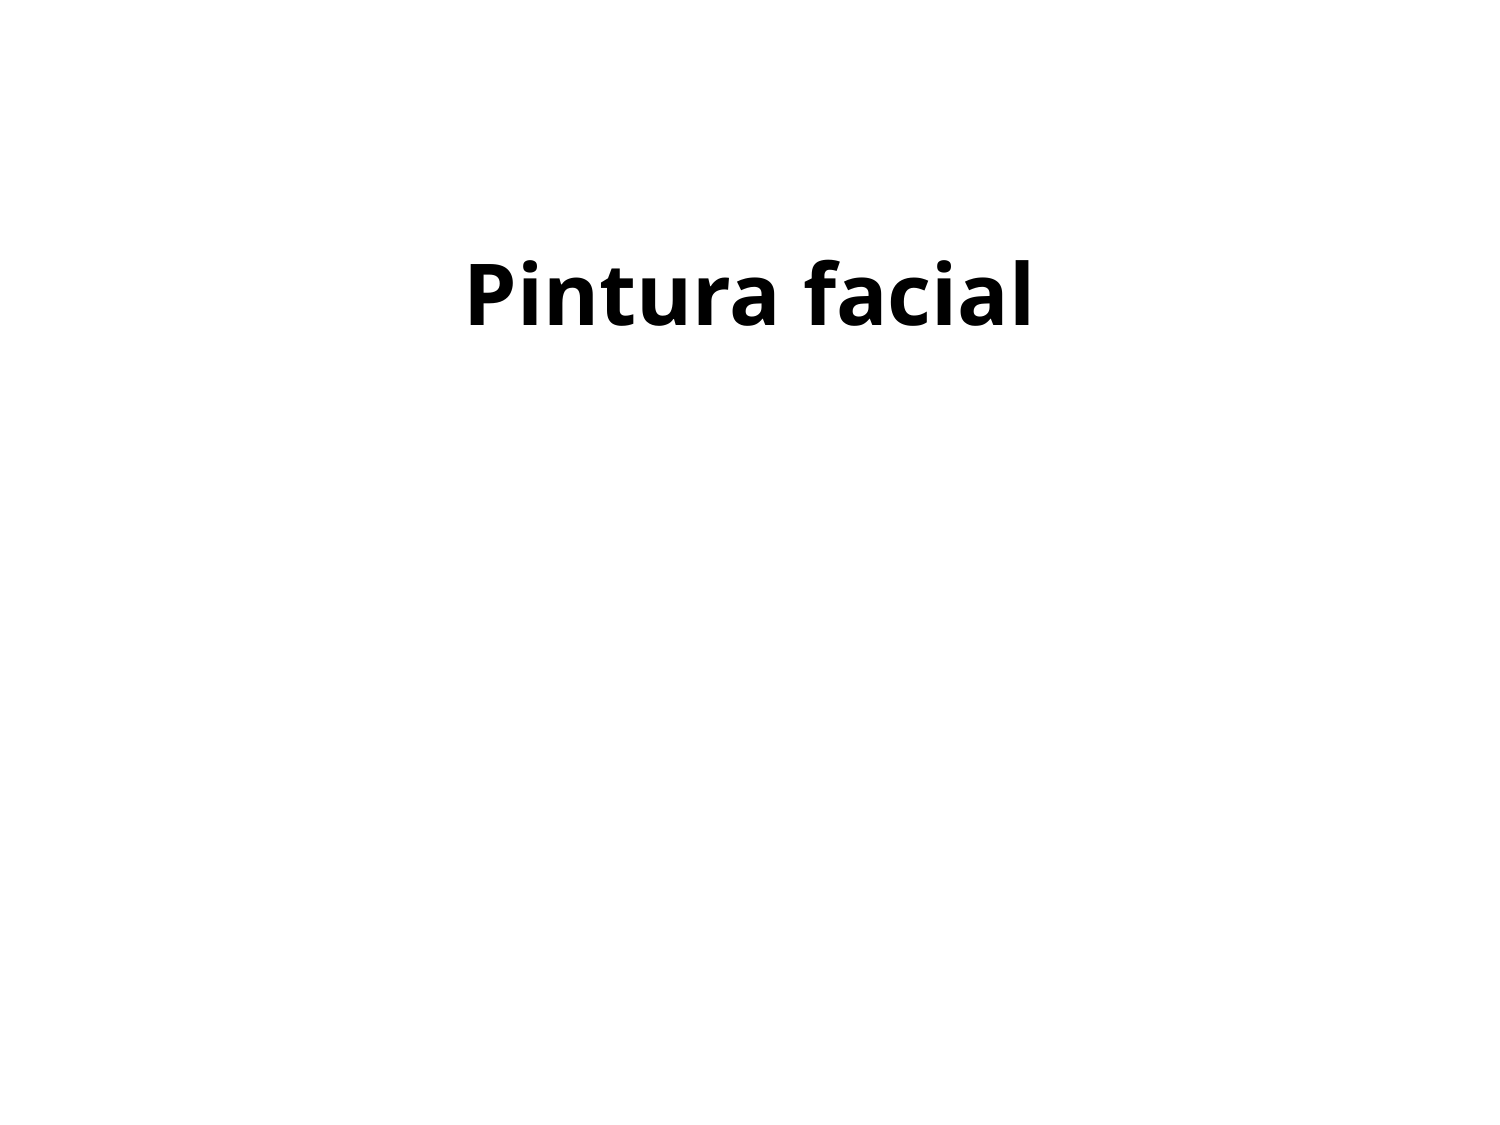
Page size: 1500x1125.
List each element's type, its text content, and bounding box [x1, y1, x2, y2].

title Pintura facial [75, 232, 1425, 443]
